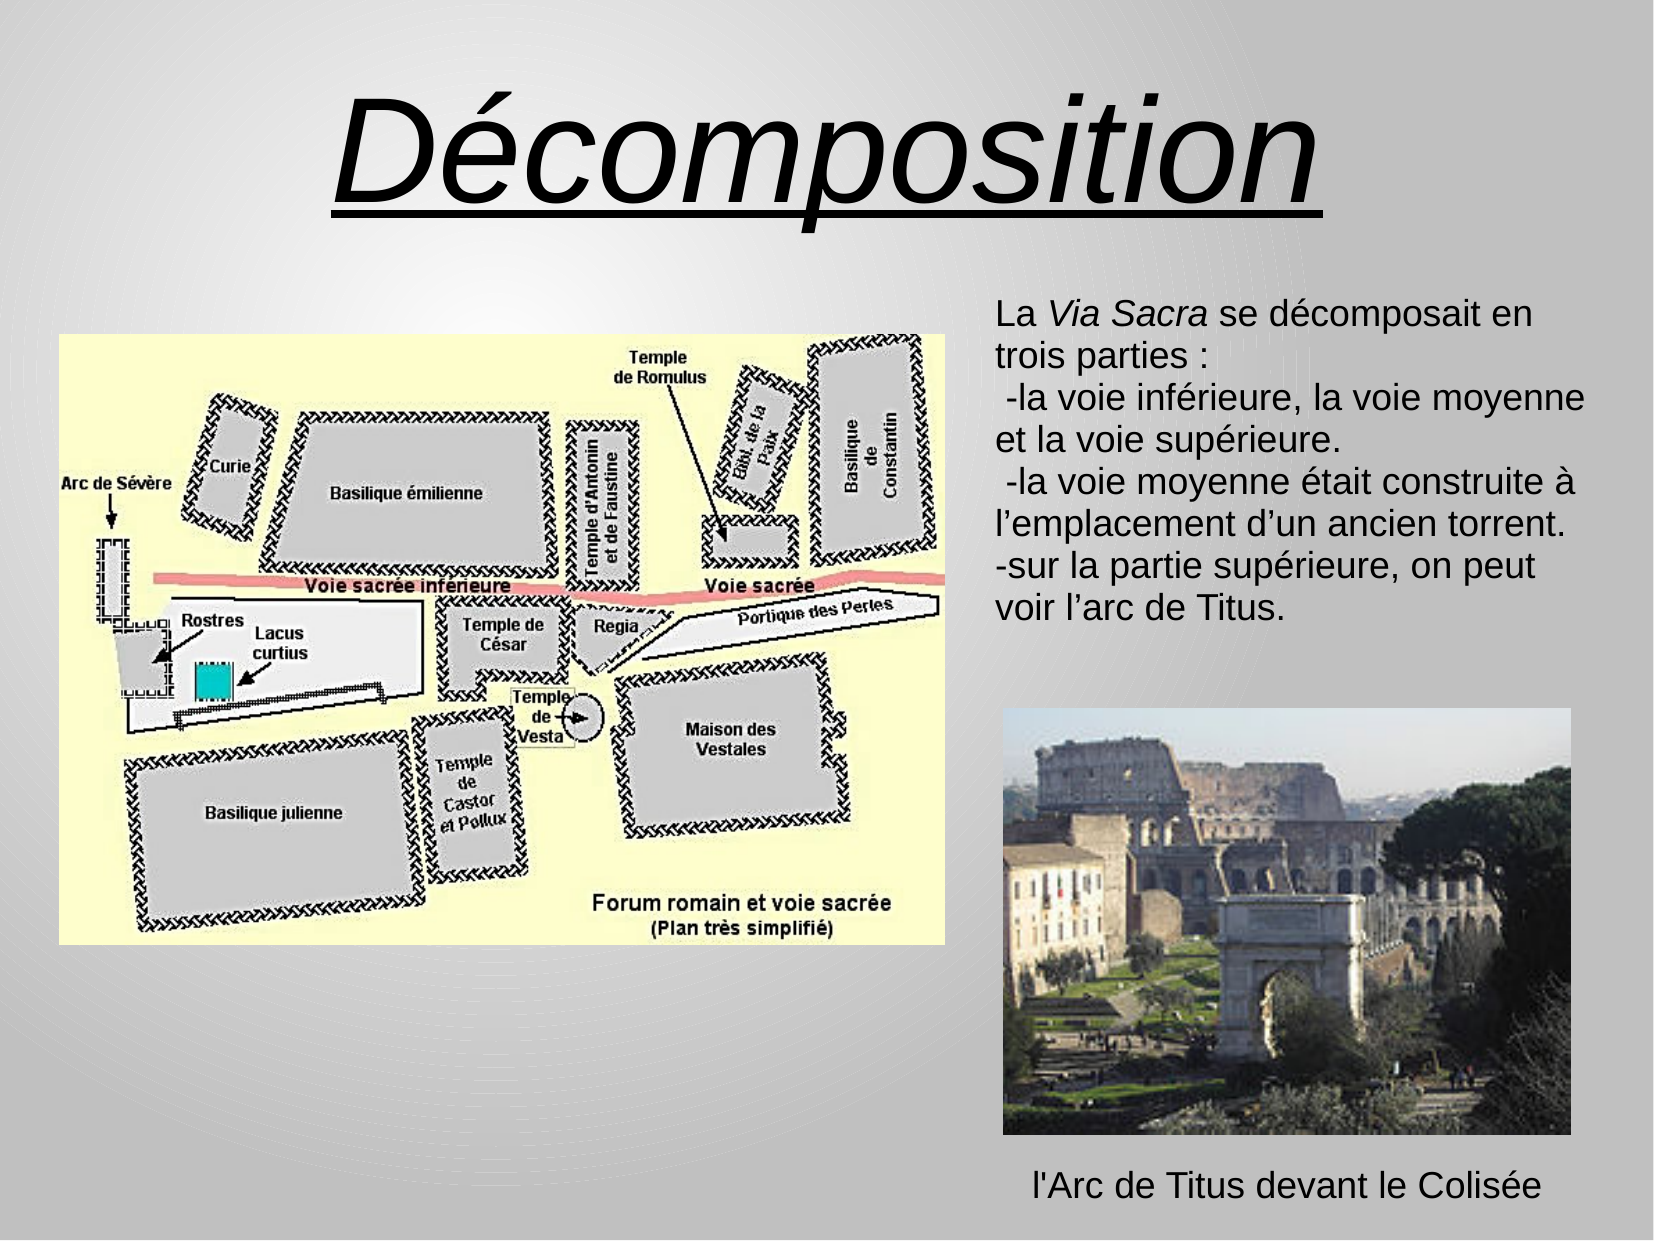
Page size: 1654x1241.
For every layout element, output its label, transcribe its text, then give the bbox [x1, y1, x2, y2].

text_box Décomposition [0, 59, 1654, 242]
text_box l'Arc de Titus devant le Colisée [1003, 1157, 1571, 1215]
text_box La Via Sacra se décomposait en trois parties : -la voie inférieure, la voie moyenne et la voie supérieure. -la voie moyenne était construite à l’emplacement d’un ancien torrent. -sur la partie supérieure, on peut voir l’arc de Titus. [980, 285, 1619, 638]
picture [59, 334, 945, 945]
picture [1003, 708, 1571, 1135]
